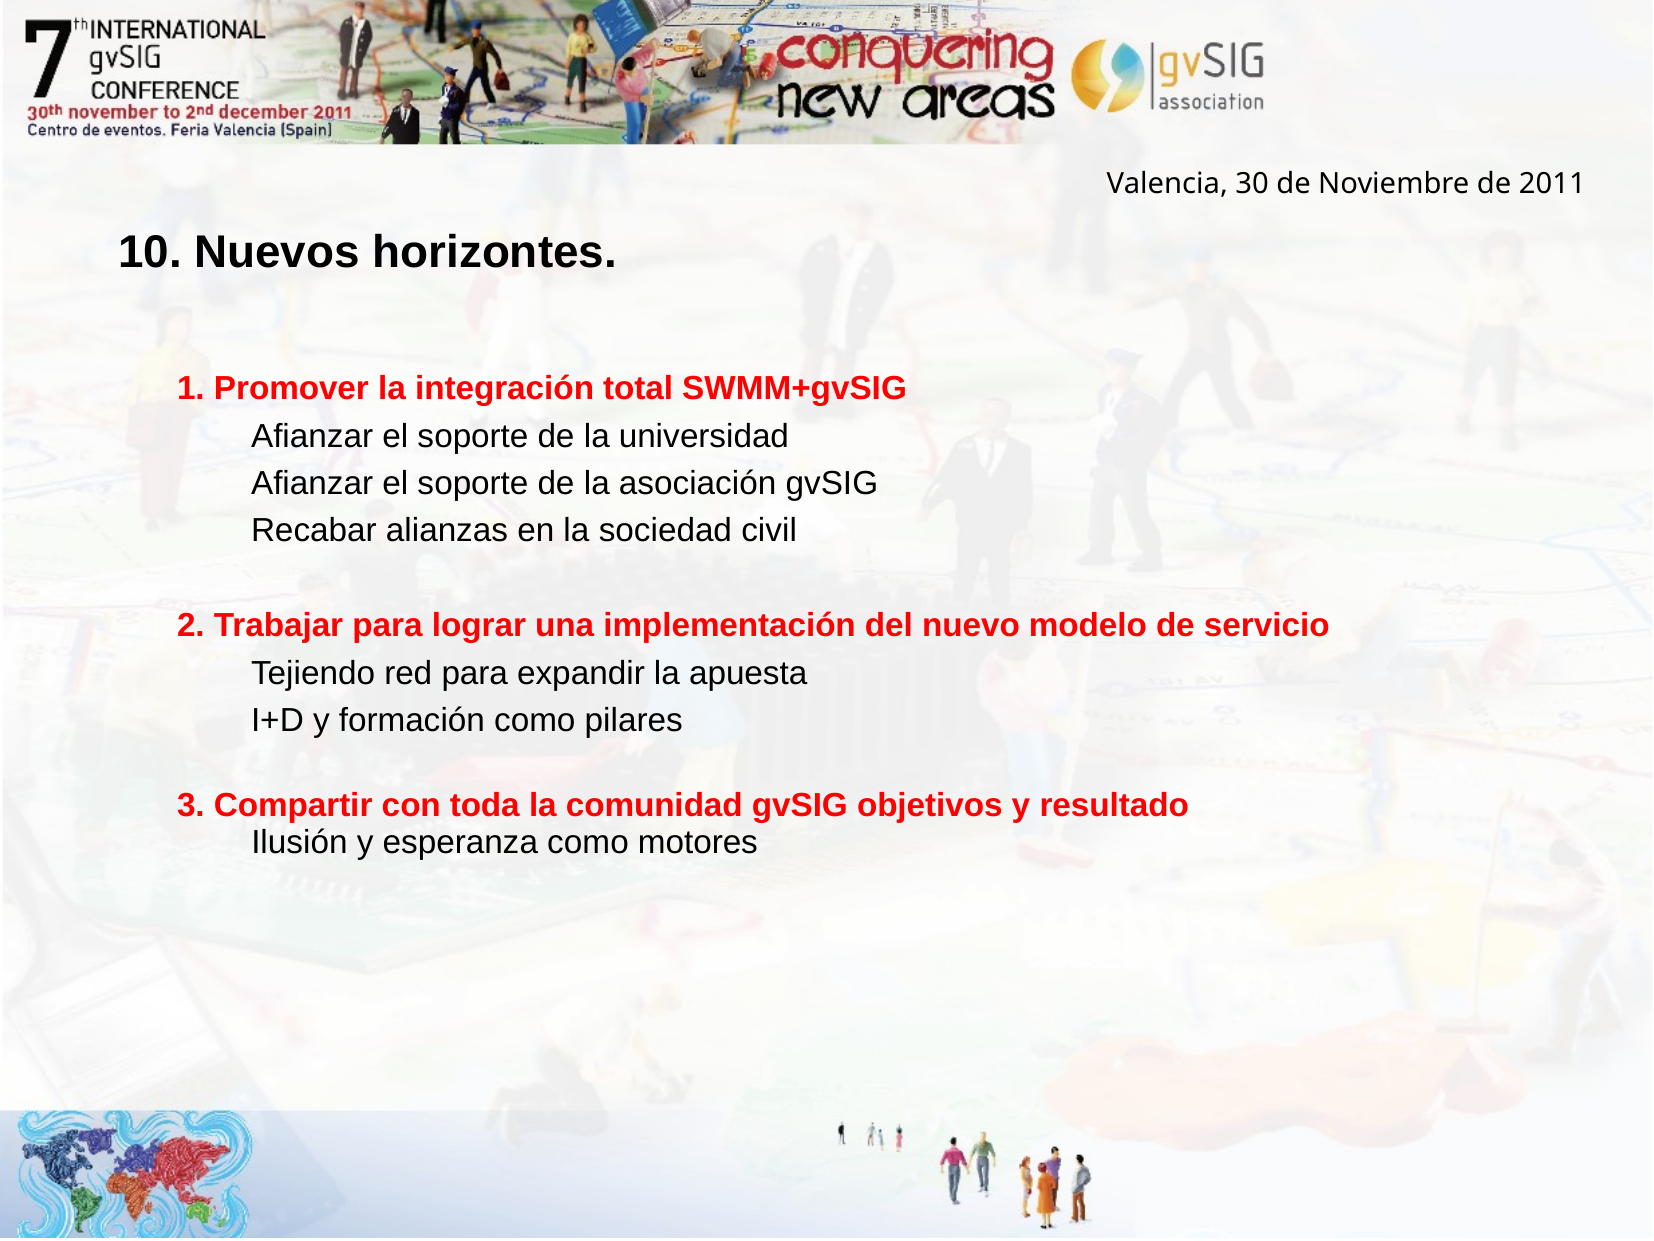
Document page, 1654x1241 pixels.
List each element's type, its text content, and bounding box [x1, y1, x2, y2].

picture [0, 0, 1653, 1238]
text_box 10. Nuevos horizontes. [118, 225, 798, 278]
text_box 1. Promover la integración total SWMM+gvSIG Afianzar el soporte de la universidad Afianzar el soporte de la asociación gvSIG Recabar alianzas en la sociedad civil 2. Trabajar para lograr una implementación del nuevo modelo de servicio Tejiendo red para expandir la apuesta I+D y formación como pilares 3. Compartir con toda la comunidad gvSIG objetivos y resultado Ilusión y esperanza como motores [177, 295, 1565, 1034]
title Valencia, 30 de Noviembre de 2011 [1051, 156, 1642, 207]
